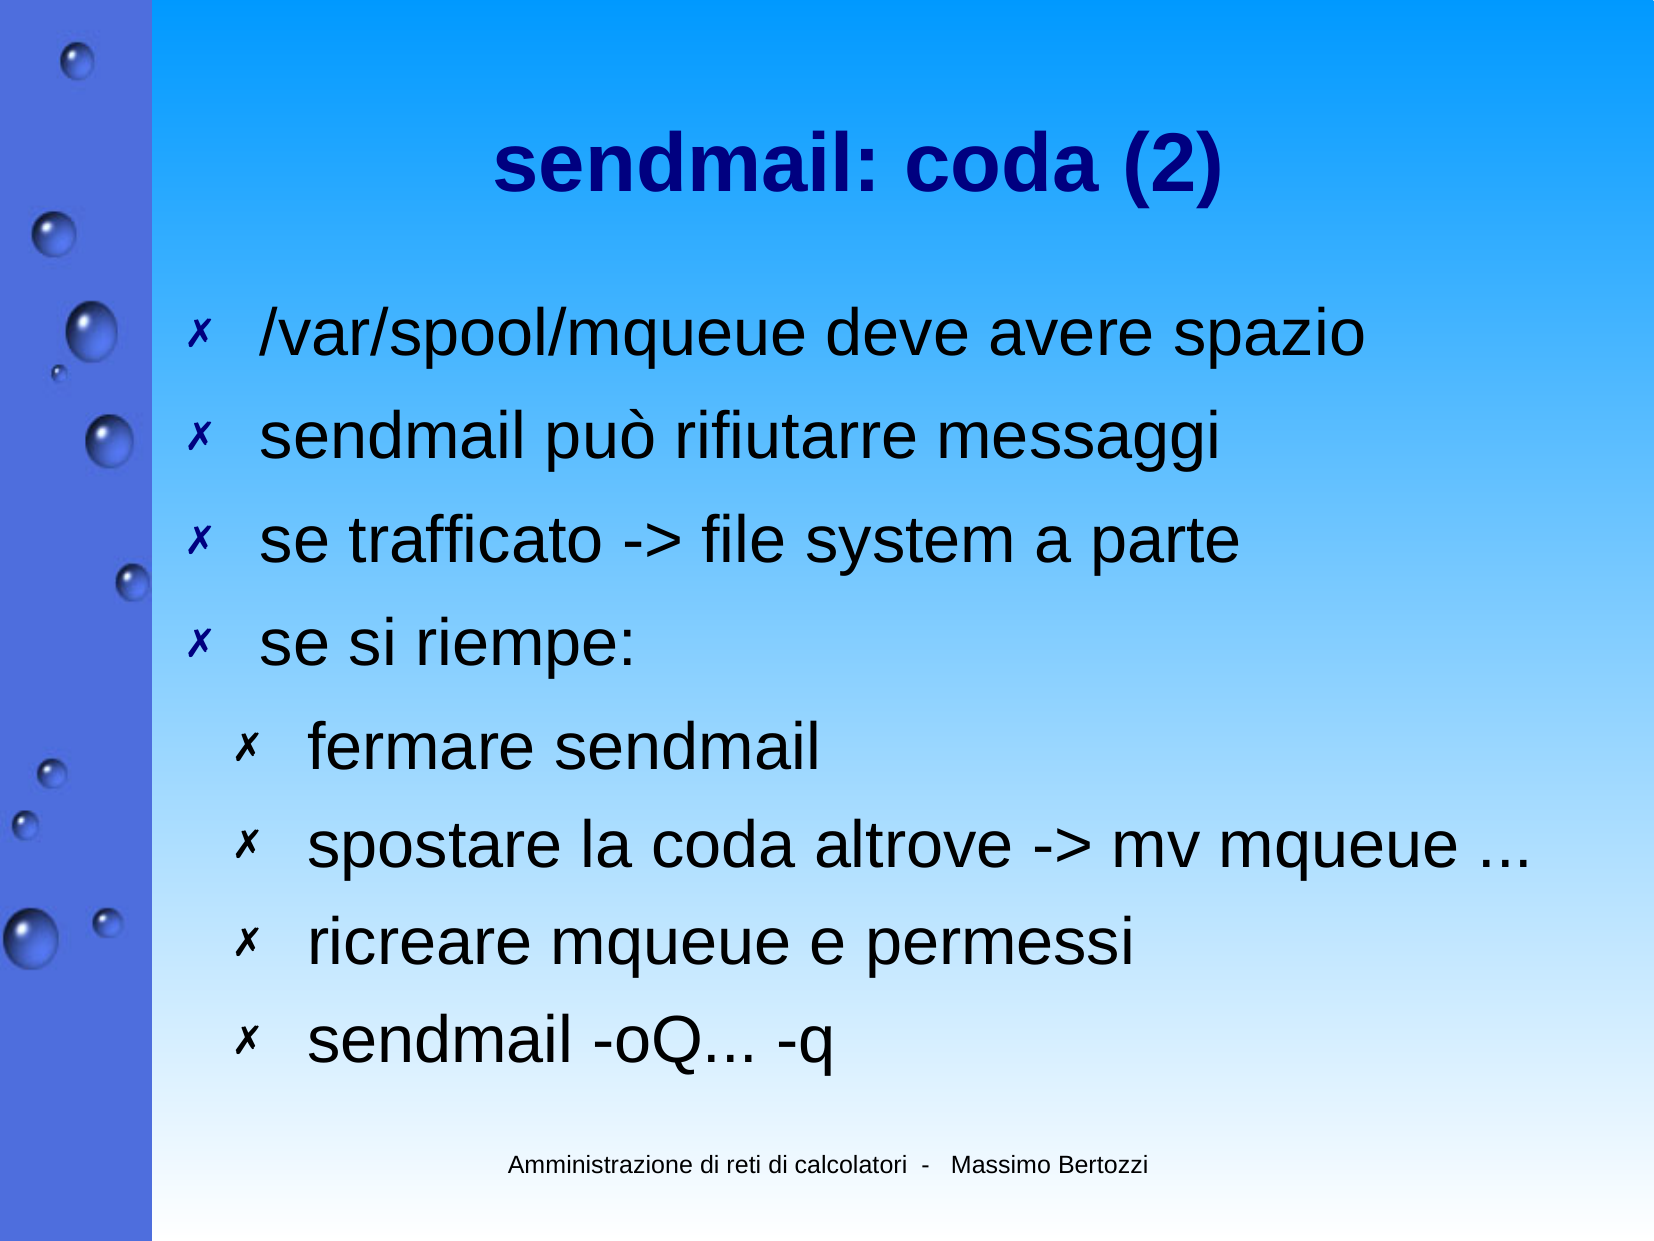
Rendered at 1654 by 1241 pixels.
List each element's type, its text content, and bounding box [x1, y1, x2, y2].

list /var/spool/mqueue deve avere spazio sendmail può rifiutarre messaggi se trafficato -> file system a parte se si riempe: fermare sendmail spostare la coda altrove -> mv mqueue ... ricreare mqueue e permessi sendmail -oQ... -q [177, 295, 1590, 1103]
title sendmail: coda (2) [152, 58, 1565, 266]
picture [0, 0, 152, 1241]
